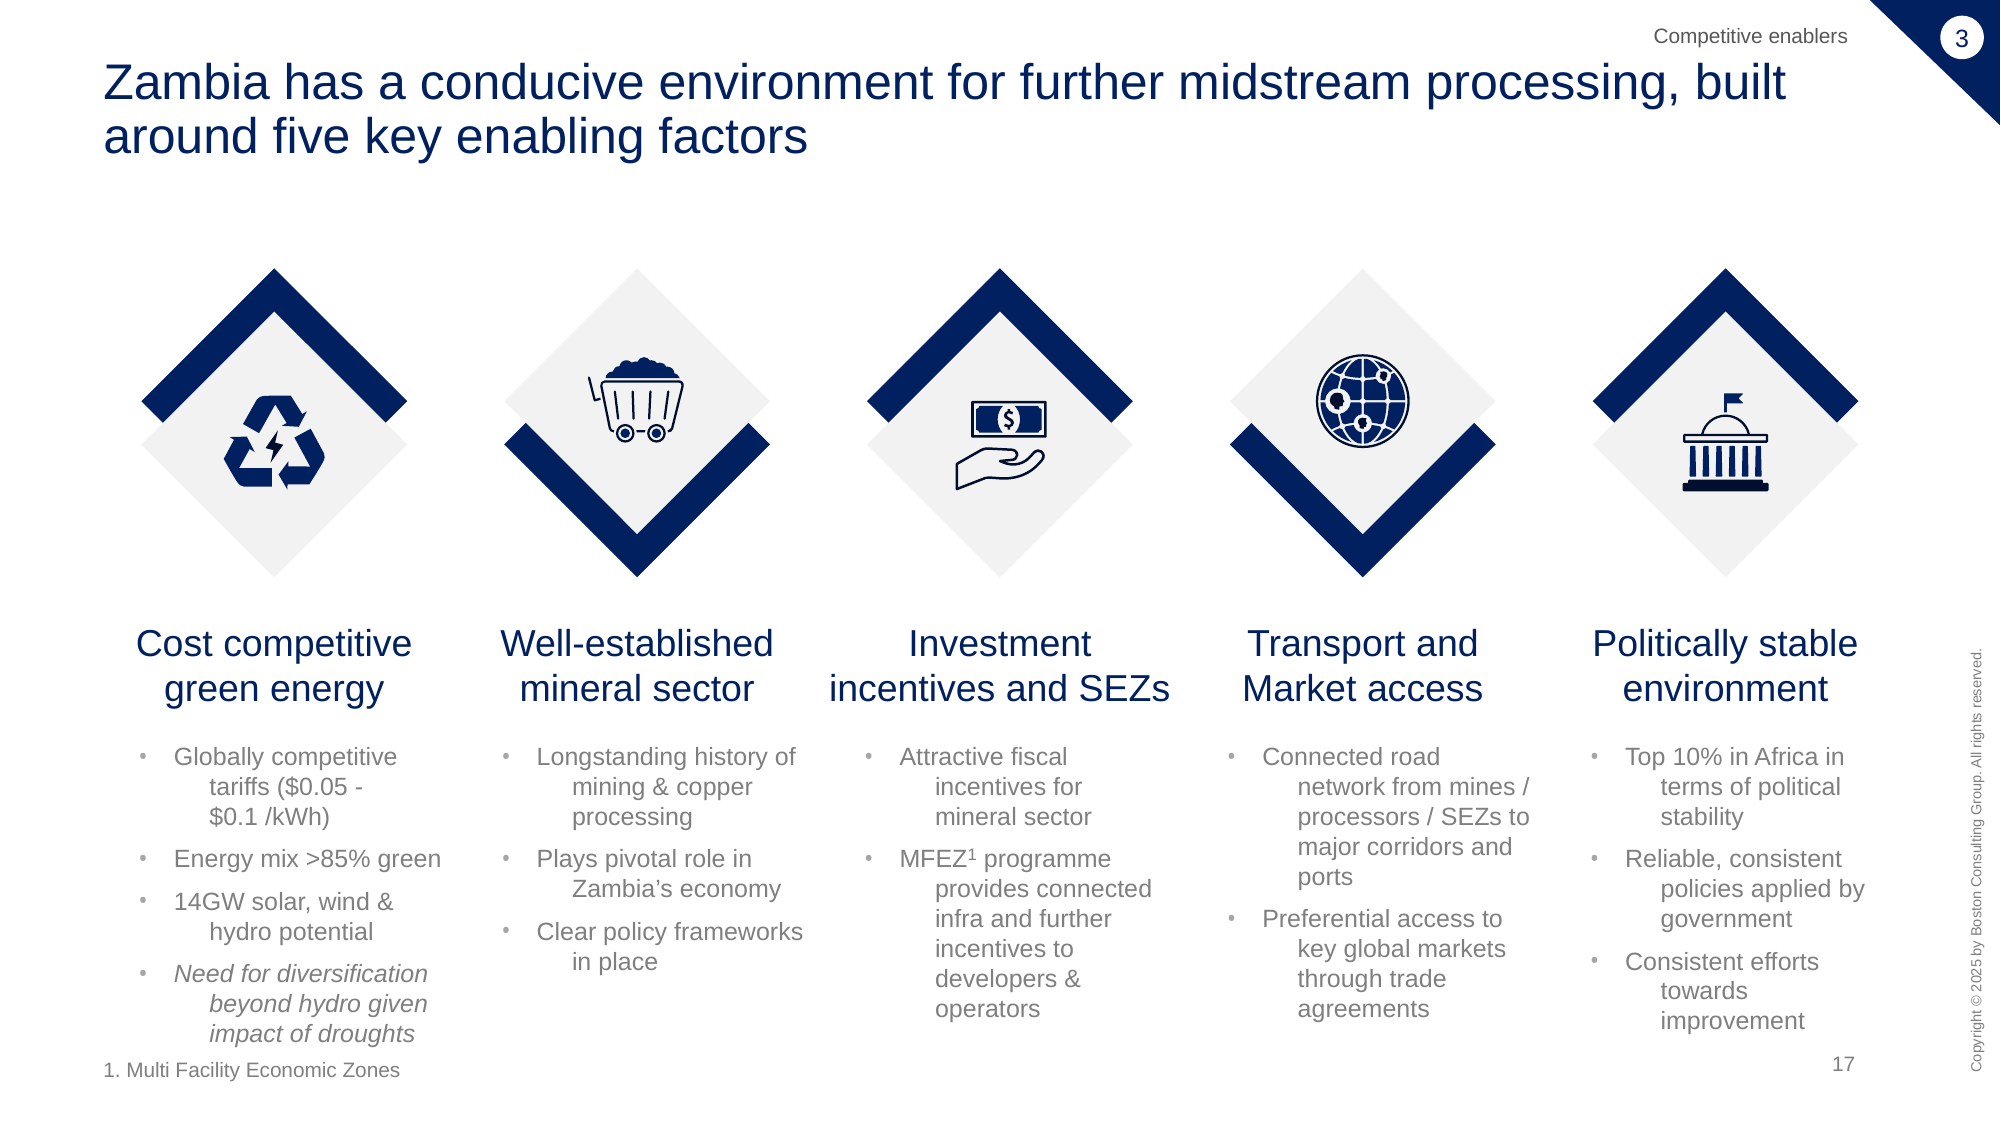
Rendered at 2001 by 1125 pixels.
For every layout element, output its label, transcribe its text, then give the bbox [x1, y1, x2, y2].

text_box [504, 268, 771, 578]
text_box Competitive enablers [1653, 14, 1892, 56]
text_box [1869, 0, 2000, 126]
text_box Politically stable environment [1554, 618, 1897, 710]
text_box Transport and Market access [1191, 618, 1535, 710]
text_box [1592, 268, 1859, 578]
text_box [1229, 268, 1496, 578]
text_box [141, 268, 408, 578]
text_box Longstanding history of mining & copper processing Plays pivotal role in Zambia’s economy Clear policy frameworks in place [465, 740, 809, 978]
text_box Investment incentives and SEZs [828, 618, 1172, 710]
text_box Attractive fiscal incentives for mineral sector MFEZ1 programme provides connected infra and further incentives to developers & operators [828, 740, 1172, 935]
text_box 1. Multi Facility Economic Zones [103, 1059, 1585, 1082]
text_box 3 [1940, 15, 1984, 60]
text_box Well-established mineral sector [465, 618, 809, 710]
title Zambia has a conducive environment for further midstream processing, built around five key enabling factors [103, 55, 1897, 165]
text_box Globally competitive tariffs ($0.05 - $0.1 /kWh) Energy mix >85% green 14GW solar, wind & hydro potential Need for diversification beyond hydro given impact of droughts [102, 740, 446, 1021]
text_box [867, 268, 1133, 578]
text_box Connected road network from mines / processors / SEZs to major corridors and ports Preferential access to key global markets through trade agreements [1191, 740, 1535, 966]
text_box Cost competitive green energy [102, 618, 446, 710]
text_box Top 10% in Africa in terms of political stability Reliable, consistent policies applied by government Consistent efforts towards improvement [1554, 740, 1897, 978]
